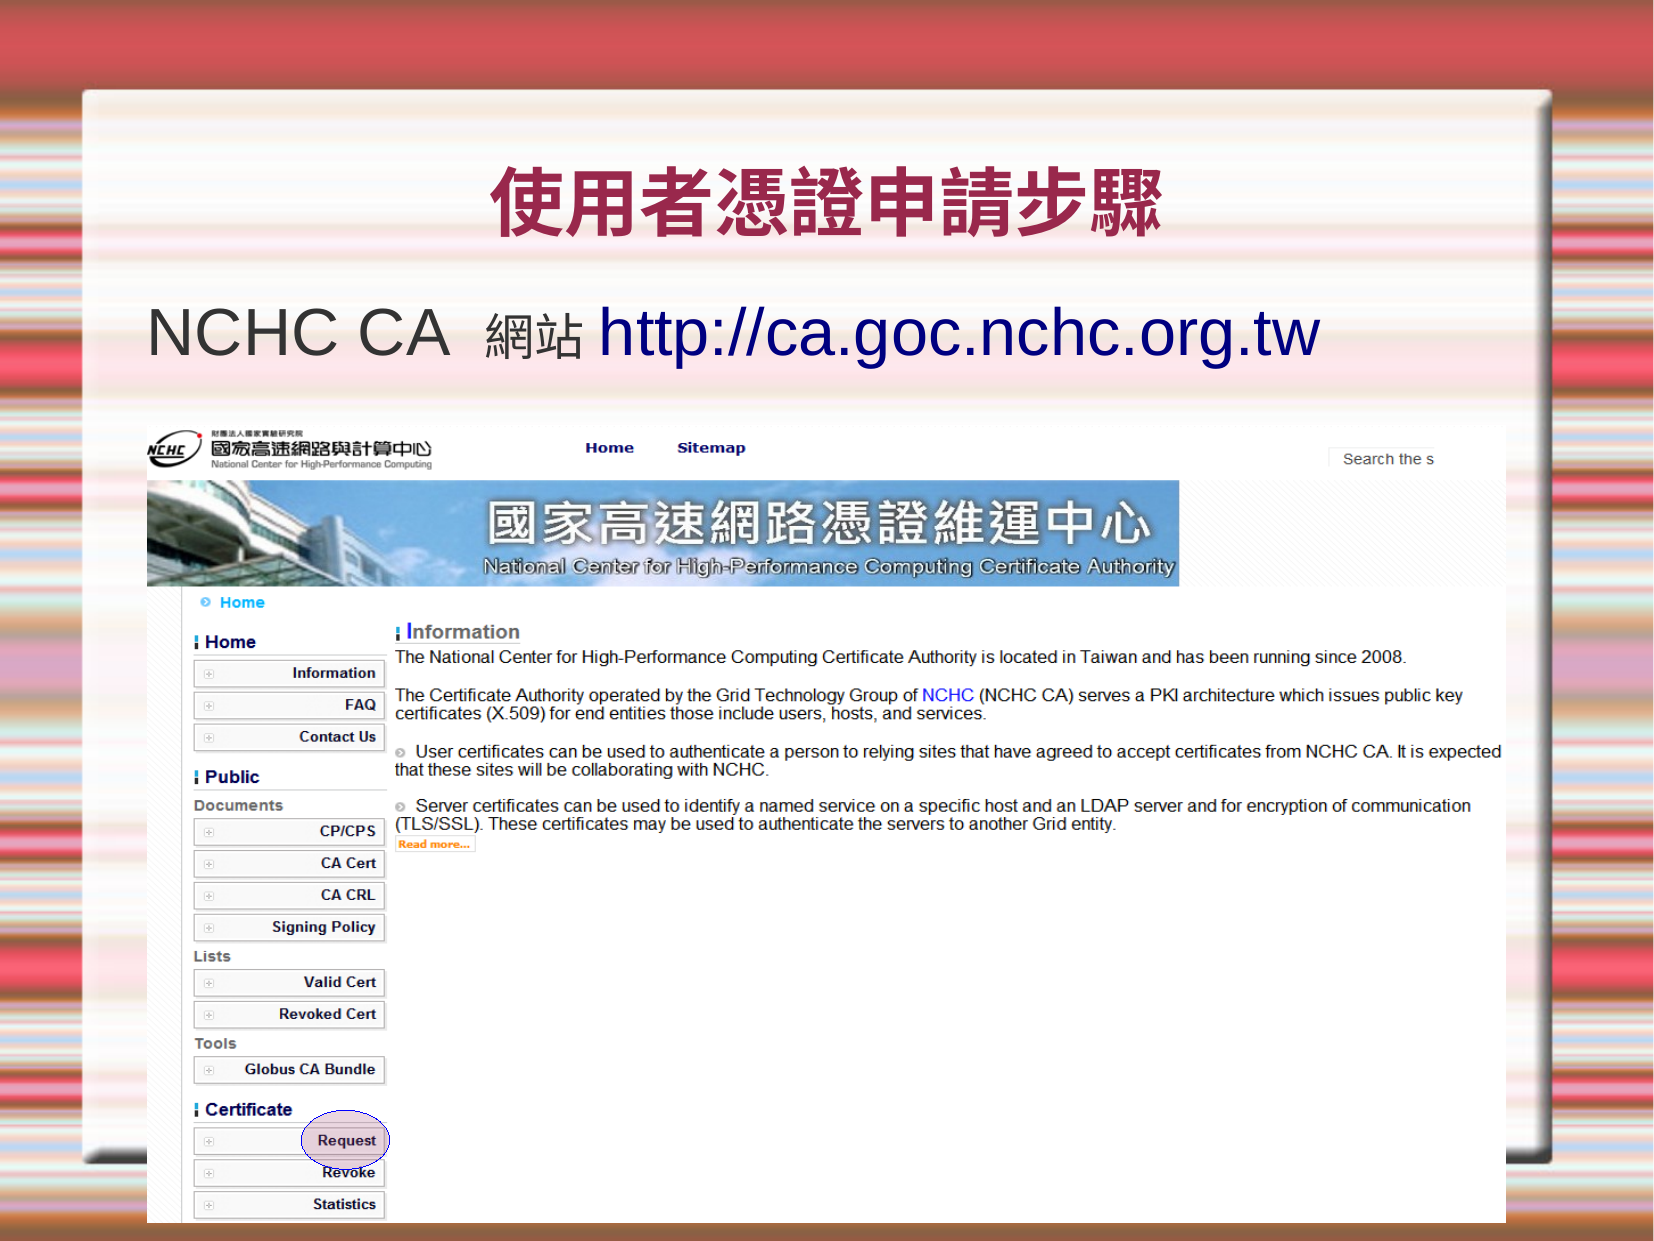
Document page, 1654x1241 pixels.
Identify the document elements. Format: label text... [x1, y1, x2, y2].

picture [0, 0, 1654, 1241]
list NCHC CA 網站http://ca.goc.nchc.org.tw [134, 295, 1516, 1118]
text_box [301, 1110, 390, 1170]
title 使用者憑證申請步驟 [121, 101, 1534, 295]
